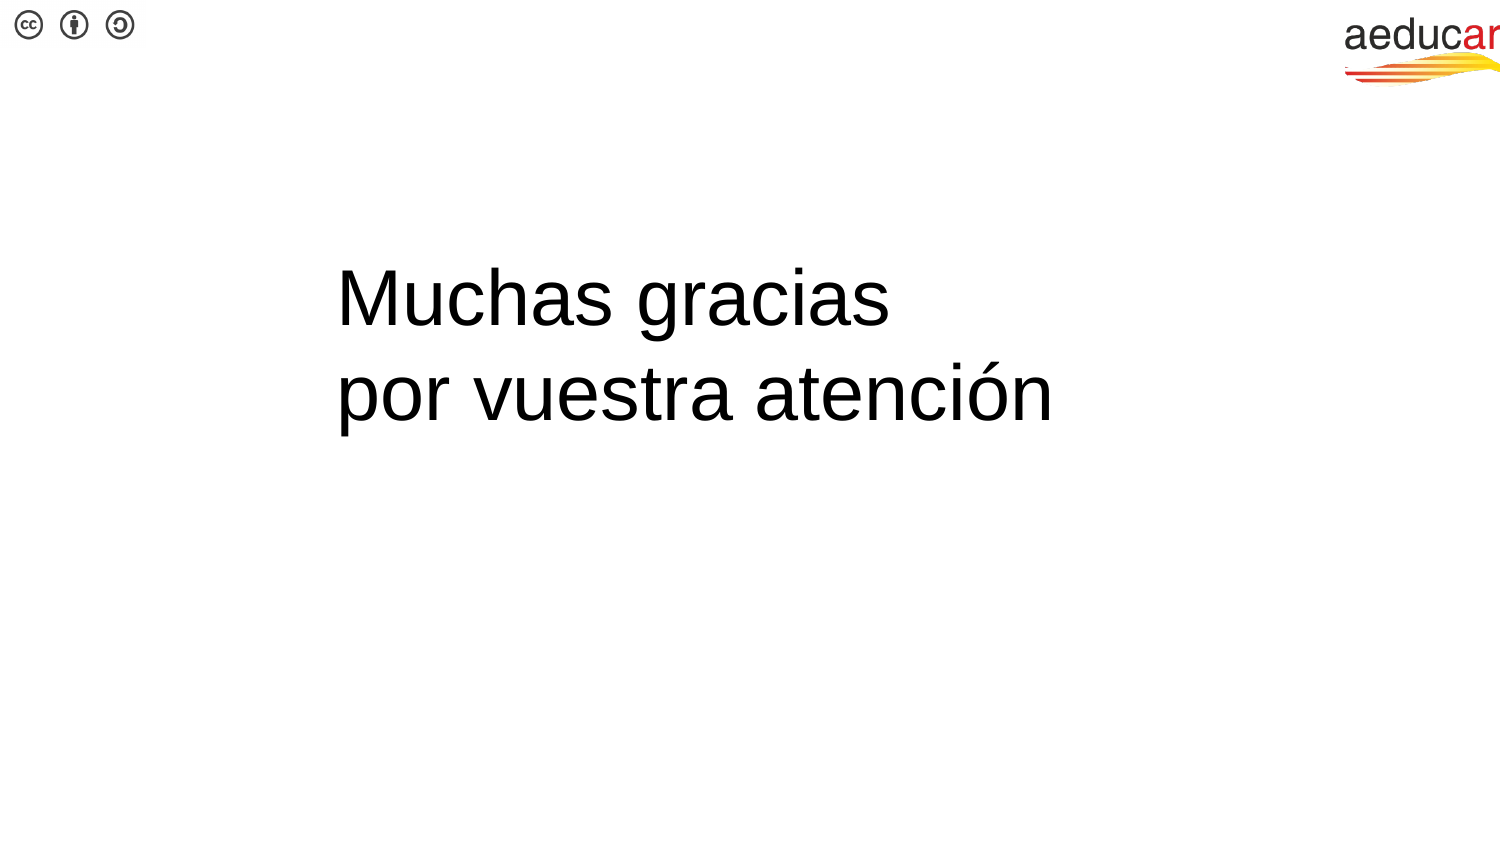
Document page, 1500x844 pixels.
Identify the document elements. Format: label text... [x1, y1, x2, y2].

picture [0, 0, 146, 48]
title Muchas gracias por vuestra atención [321, 231, 1202, 500]
picture [1344, 0, 1500, 104]
